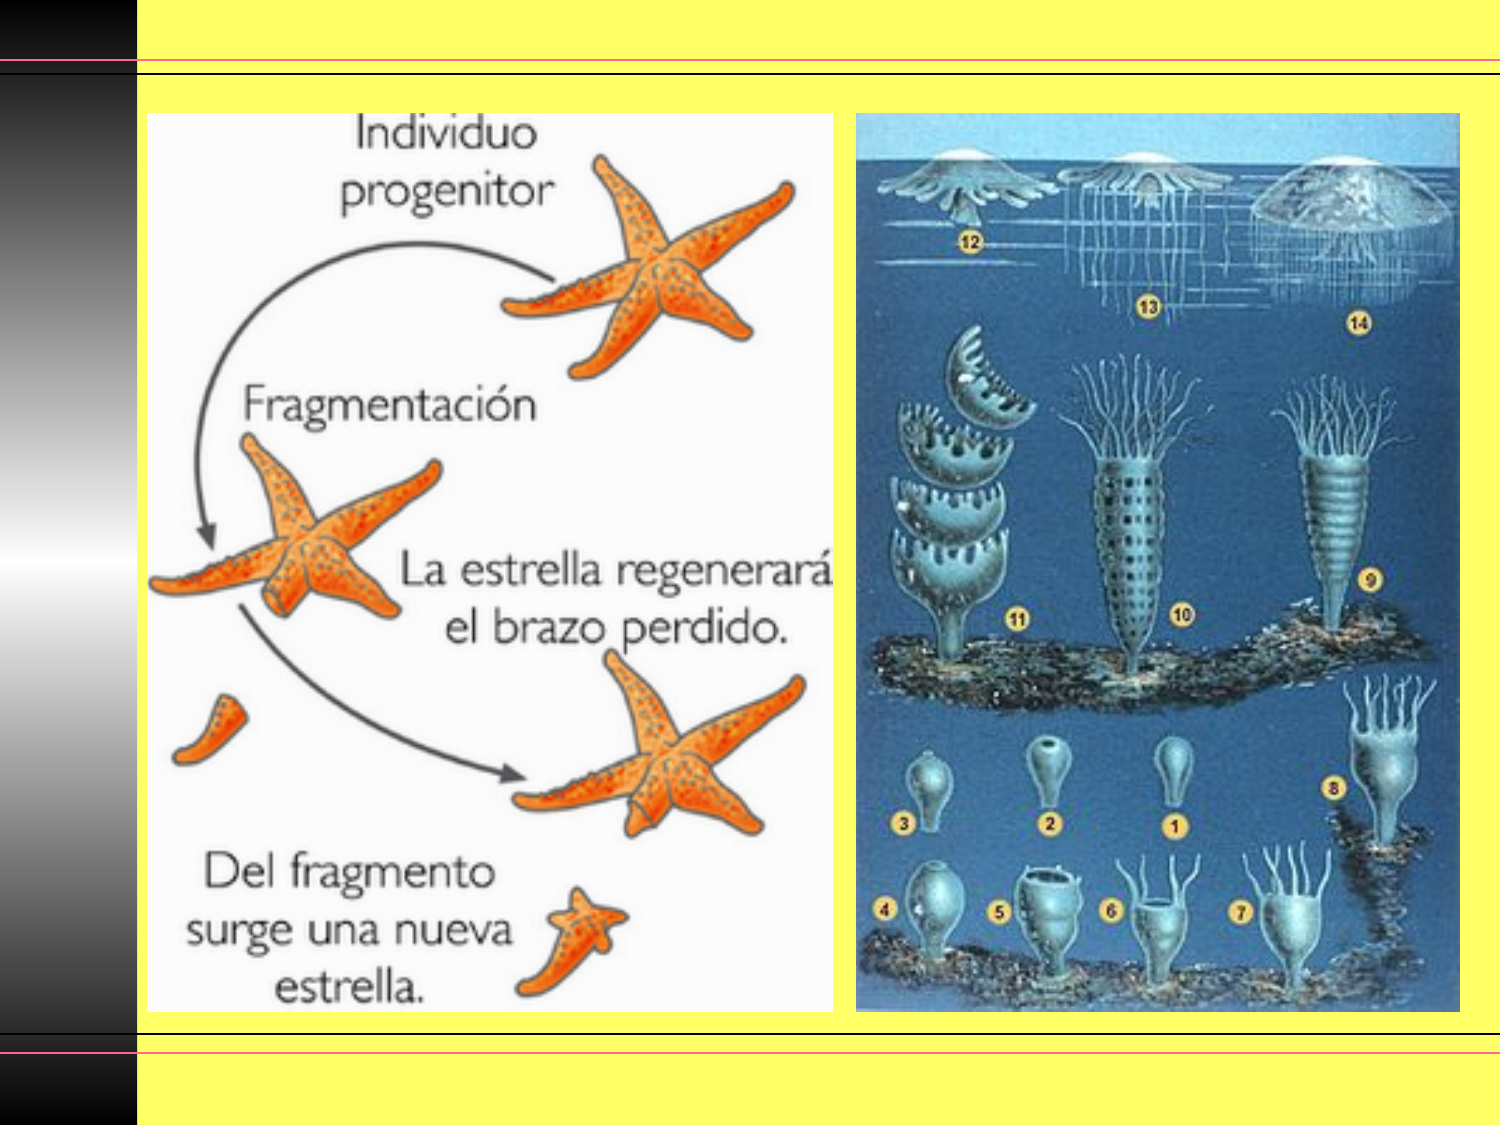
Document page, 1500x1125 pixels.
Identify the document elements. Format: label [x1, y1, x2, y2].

picture [856, 113, 1460, 1012]
picture [147, 113, 833, 1012]
